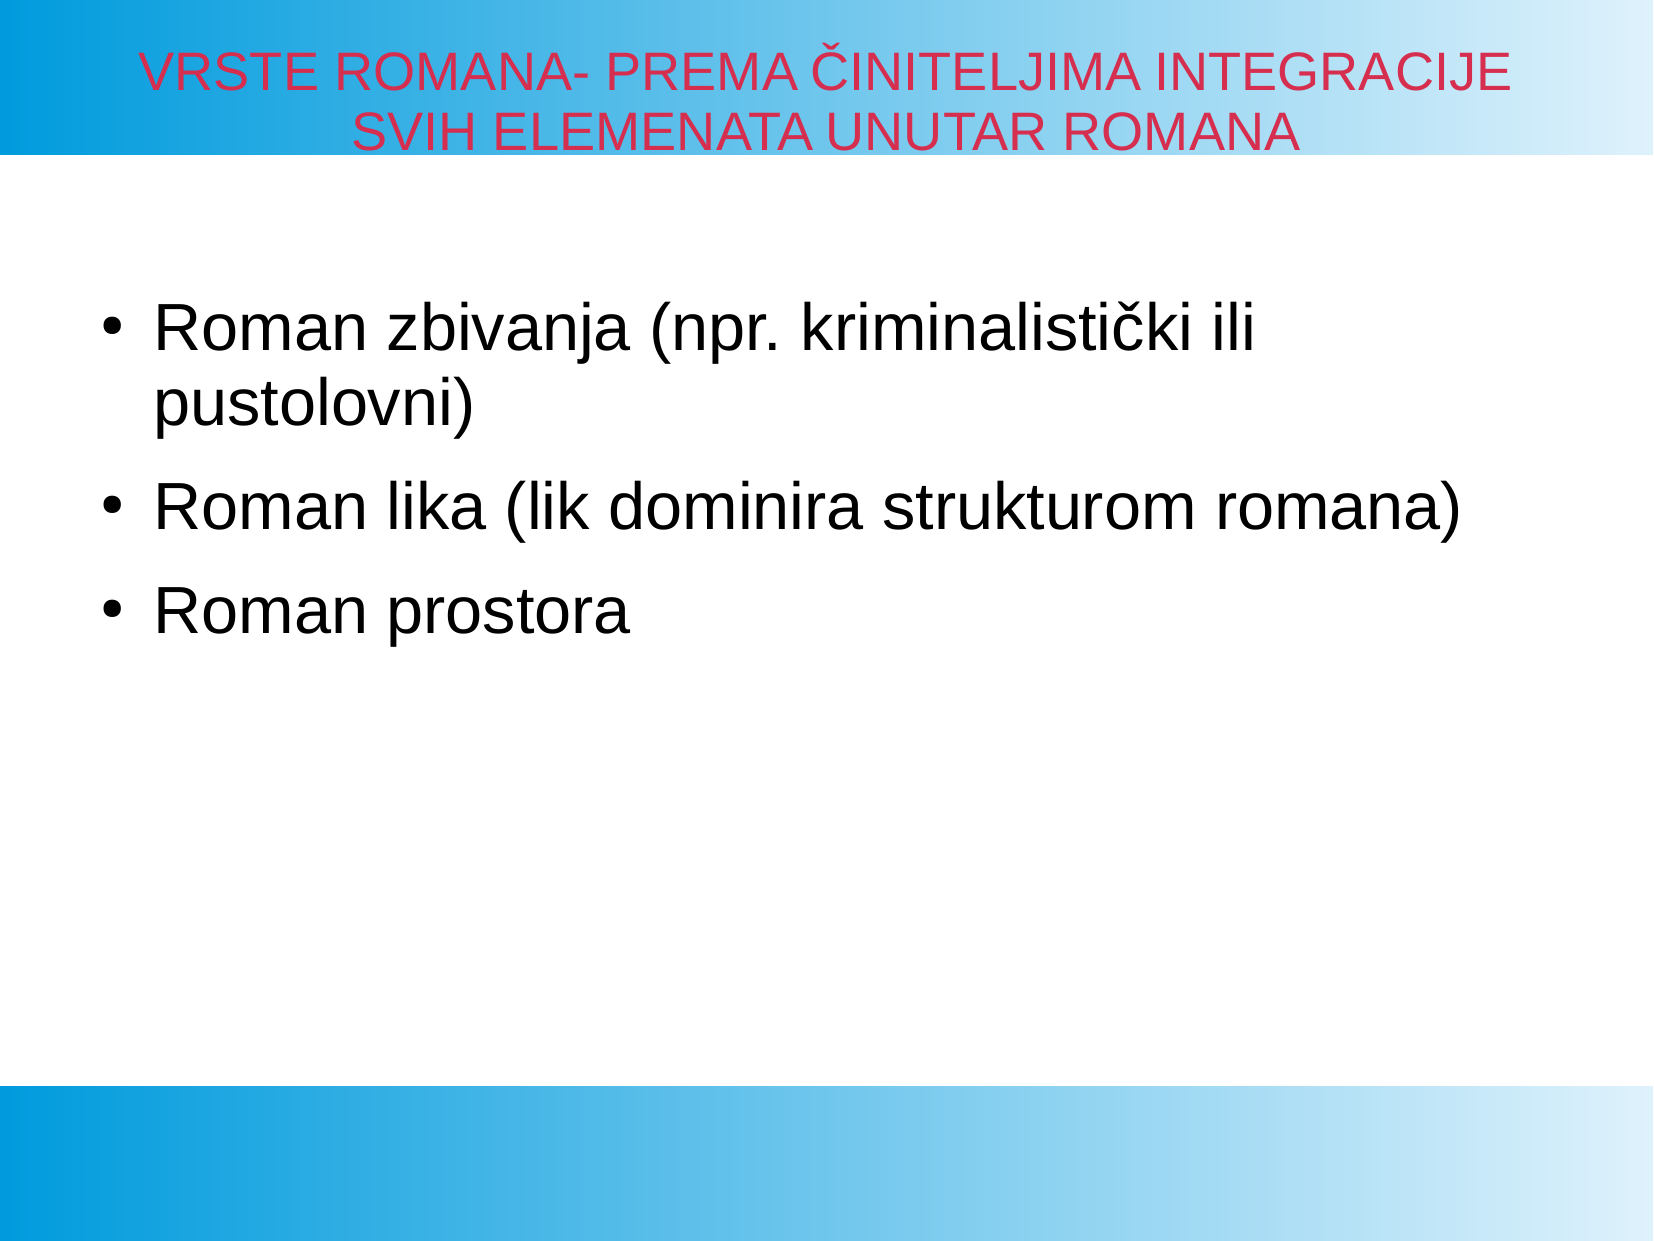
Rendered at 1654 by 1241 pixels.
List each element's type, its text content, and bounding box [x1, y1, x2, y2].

title VRSTE ROMANA- PREMA ČINITELJIMA INTEGRACIJE SVIH ELEMENATA UNUTAR ROMANA [82, 41, 1571, 163]
list Roman zbivanja (npr. kriminalistički ili pustolovni) Roman lika (lik dominira strukturom romana) Roman prostora [82, 290, 1571, 1010]
